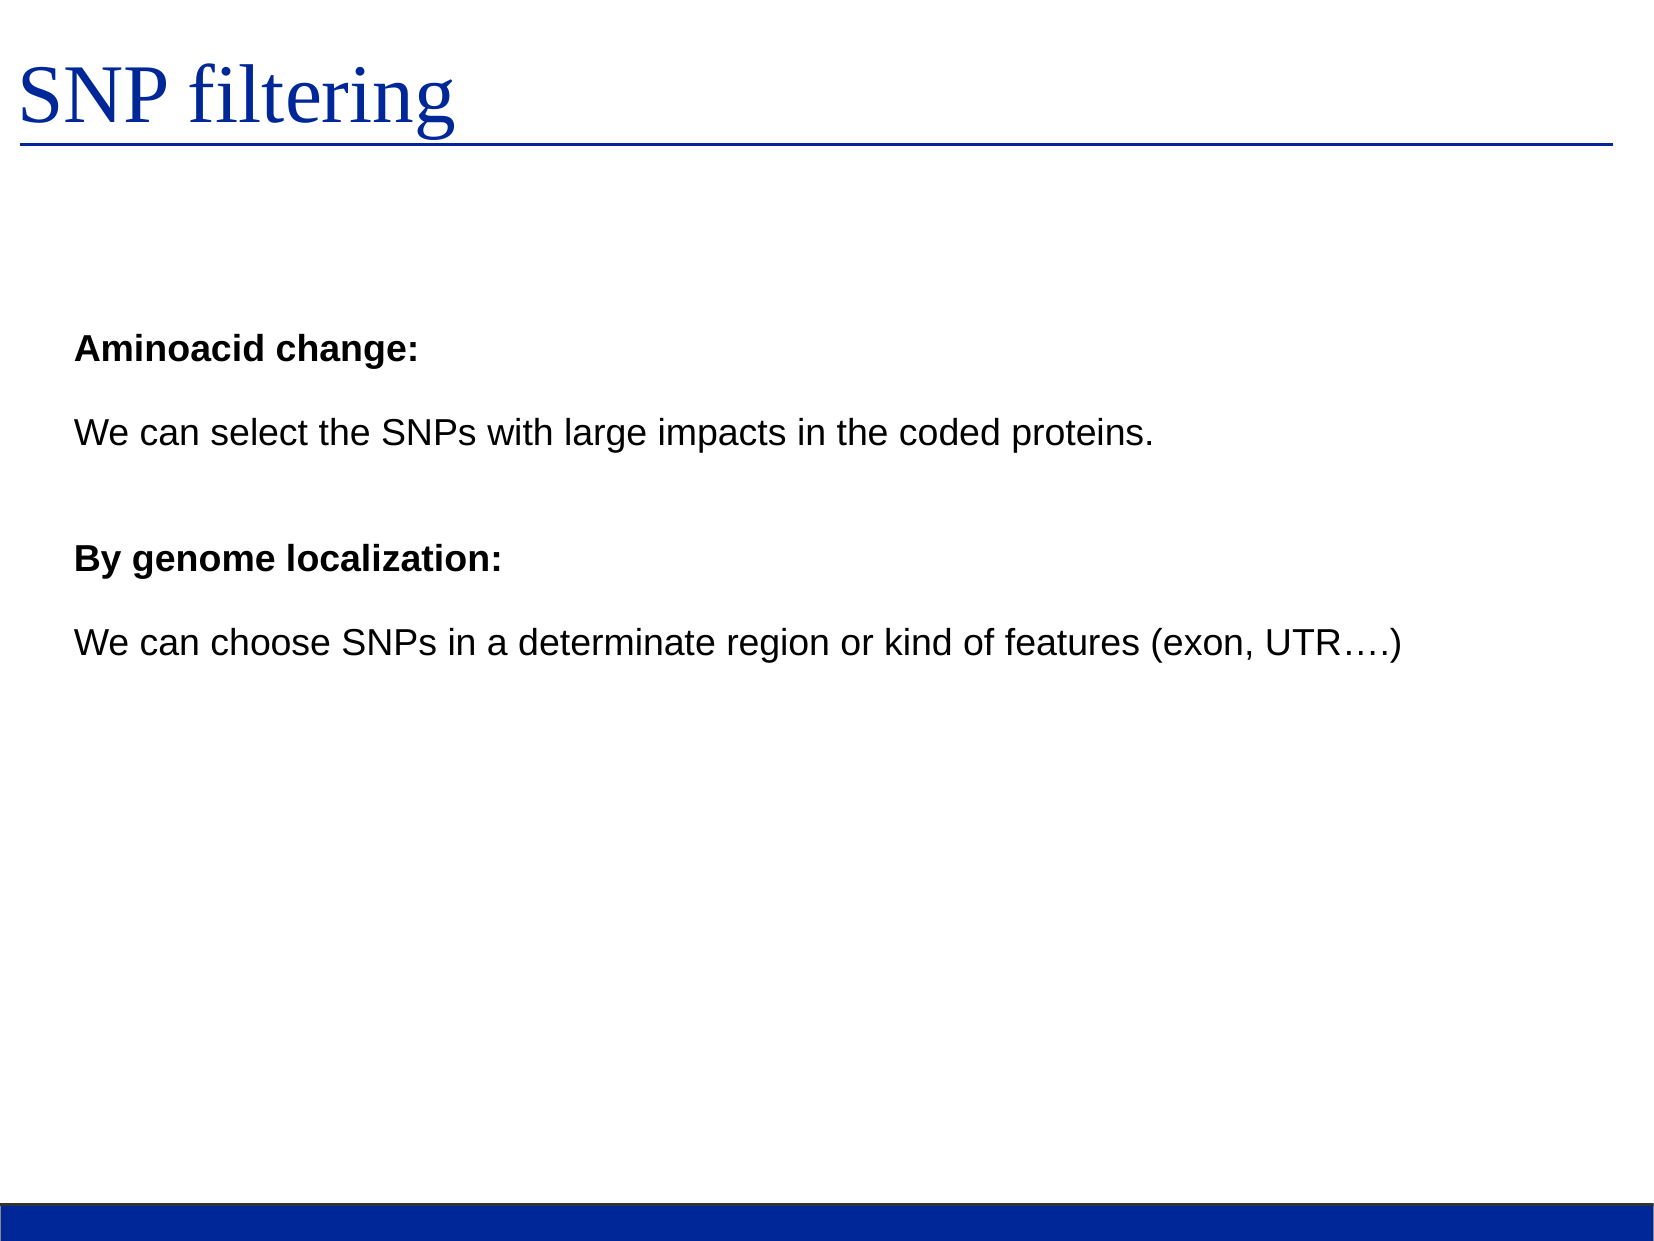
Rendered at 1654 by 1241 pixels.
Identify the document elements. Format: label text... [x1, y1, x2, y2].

title SNP filtering [17, 0, 1589, 198]
text_box Aminoacid change: We can select the SNPs with large impacts in the coded proteins. By genome localization: We can choose SNPs in a determinate region or kind of features (exon, UTR….) [59, 236, 1548, 965]
